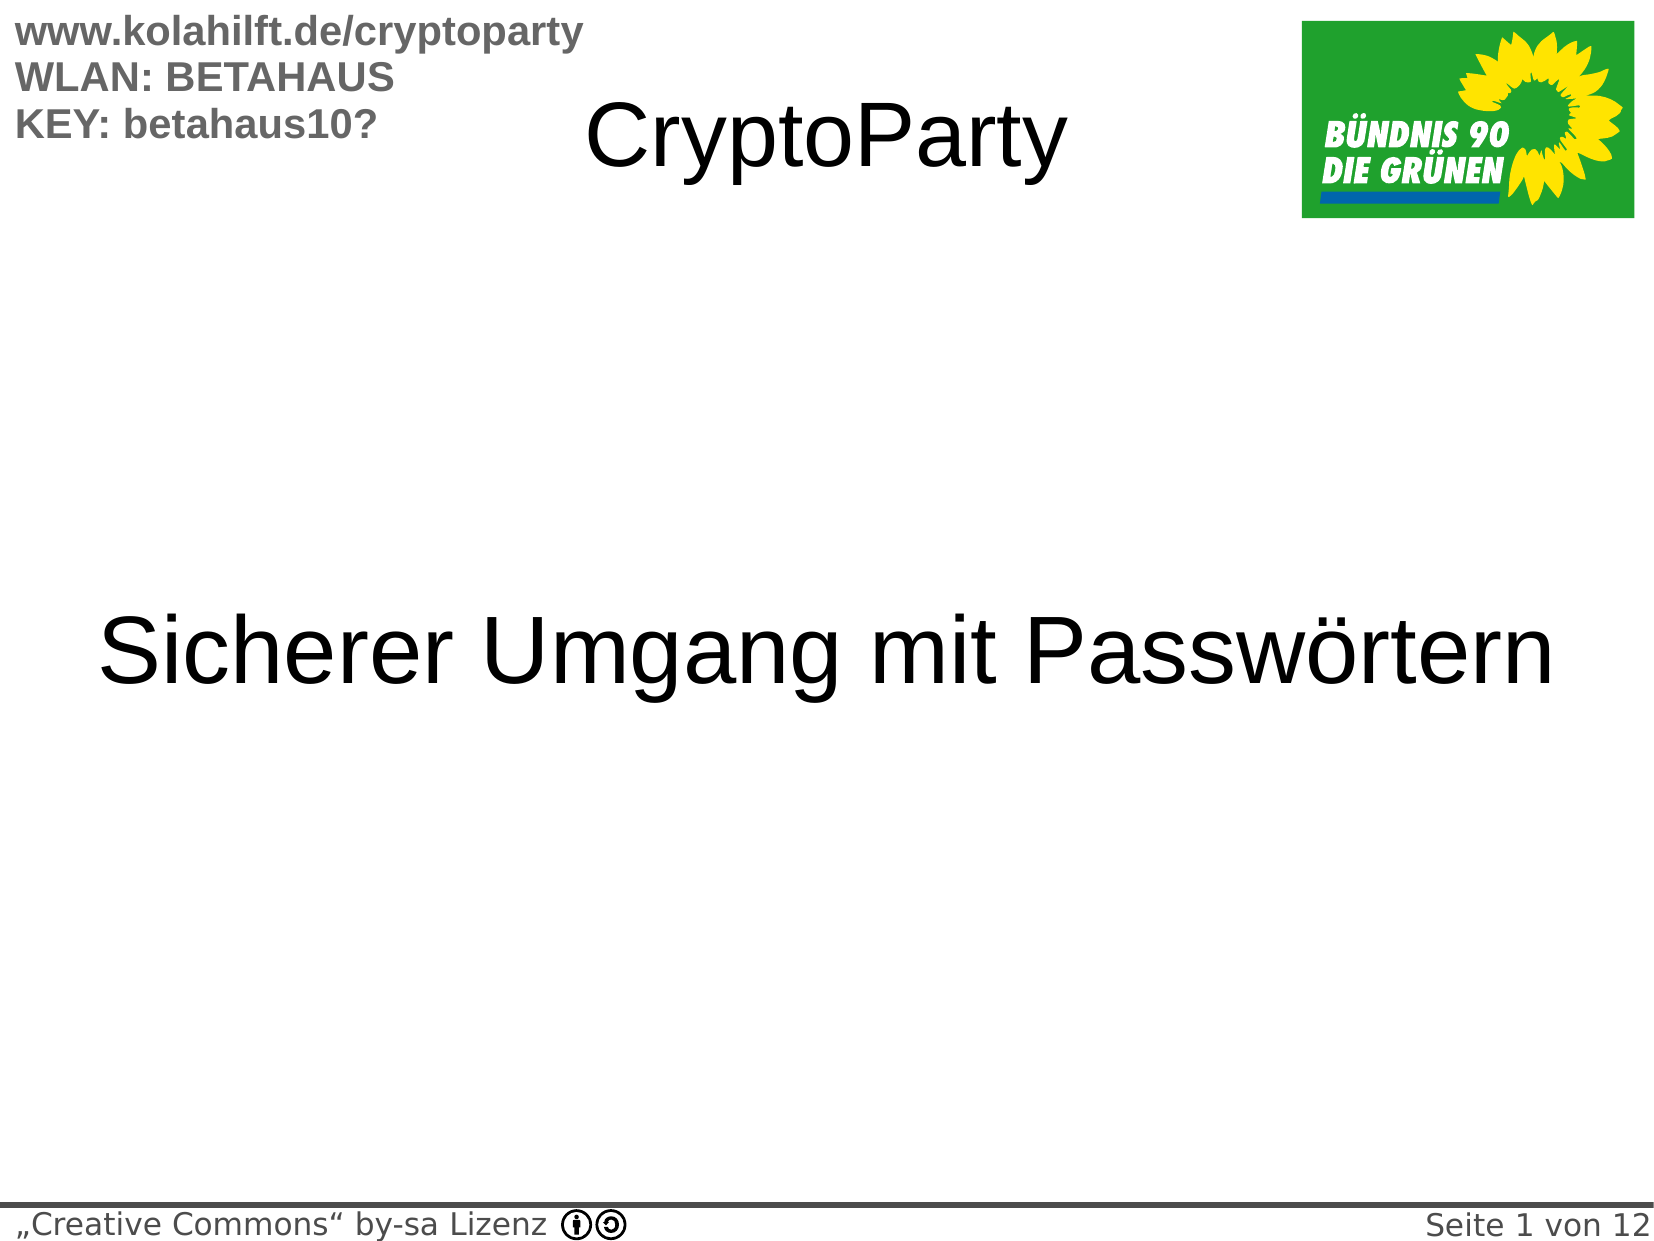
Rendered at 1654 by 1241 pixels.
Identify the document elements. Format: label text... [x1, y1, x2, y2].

subtitle Sicherer Umgang mit Passwörtern [82, 290, 1571, 1010]
